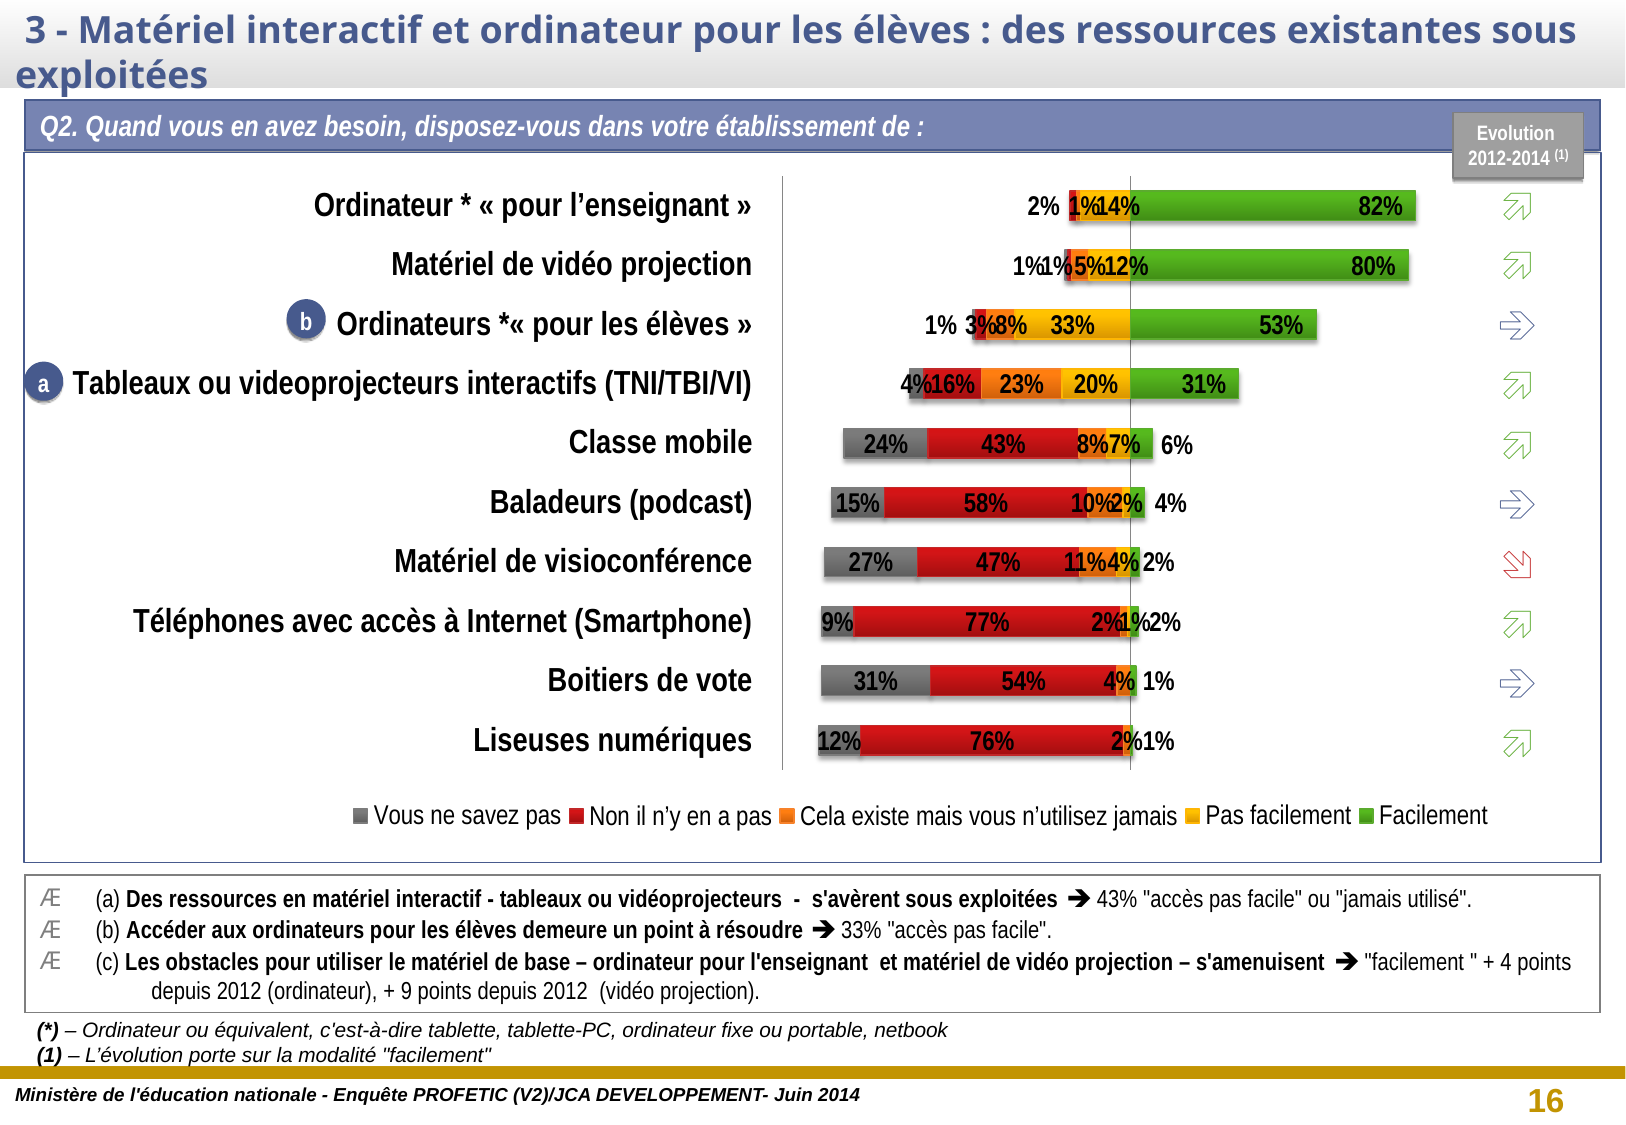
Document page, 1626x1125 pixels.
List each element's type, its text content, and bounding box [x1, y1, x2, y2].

list (a) Des ressources en matériel interactif - tableaux ou vidéoprojecteurs - s'avèrent sous exploitées  43% "accès pas facile" ou "jamais utilisé". (b) Accéder aux ordinateurs pour les élèves demeure un point à résoudre  33% "accès pas facile". (c) Les obstacles pour utiliser le matériel de base – ordinateur pour l'enseignant et matériel de vidéo projection – s'amenuisent  "facilement " + 4 points depuis 2012 (ordinateur), + 9 points depuis 2012 (vidéo projection). [24, 875, 1600, 1013]
text_box  [1497, 660, 1540, 706]
text_box  [1500, 541, 1536, 587]
text_box  [1500, 361, 1536, 408]
text_box  [1500, 421, 1536, 468]
text_box  [1497, 481, 1540, 527]
picture [24, 153, 1600, 862]
text_box a [24, 362, 63, 400]
text_box Evolution 2012-2014 (1) [1452, 112, 1584, 179]
text_box  [1500, 600, 1536, 647]
text_box (*) – Ordinateur ou équivalent, c'est-à-dire tablette, tablette-PC, ordinateur fixe ou portable, netbook (1) – L’évolution porte sur la modalité "facilement" [21, 1009, 972, 1075]
text_box  [1500, 720, 1536, 766]
text_box  [1500, 182, 1536, 229]
text_box Ministère de l'éducation nationale - Enquête PROFETIC (V2)/JCA DEVELOPPEMENT- Juin 2014 [0, 1074, 1501, 1125]
text_box  [1497, 302, 1540, 348]
text_box b [287, 299, 325, 338]
text_box 16 [1512, 1071, 1625, 1125]
list Q2. Quand vous en avez besoin, disposez-vous dans votre établissement de : [24, 99, 1600, 150]
title 3 - Matériel interactif et ordinateur pour les élèves : des ressources existantes sous exploitées [0, 0, 1625, 88]
text_box  [1500, 242, 1536, 288]
